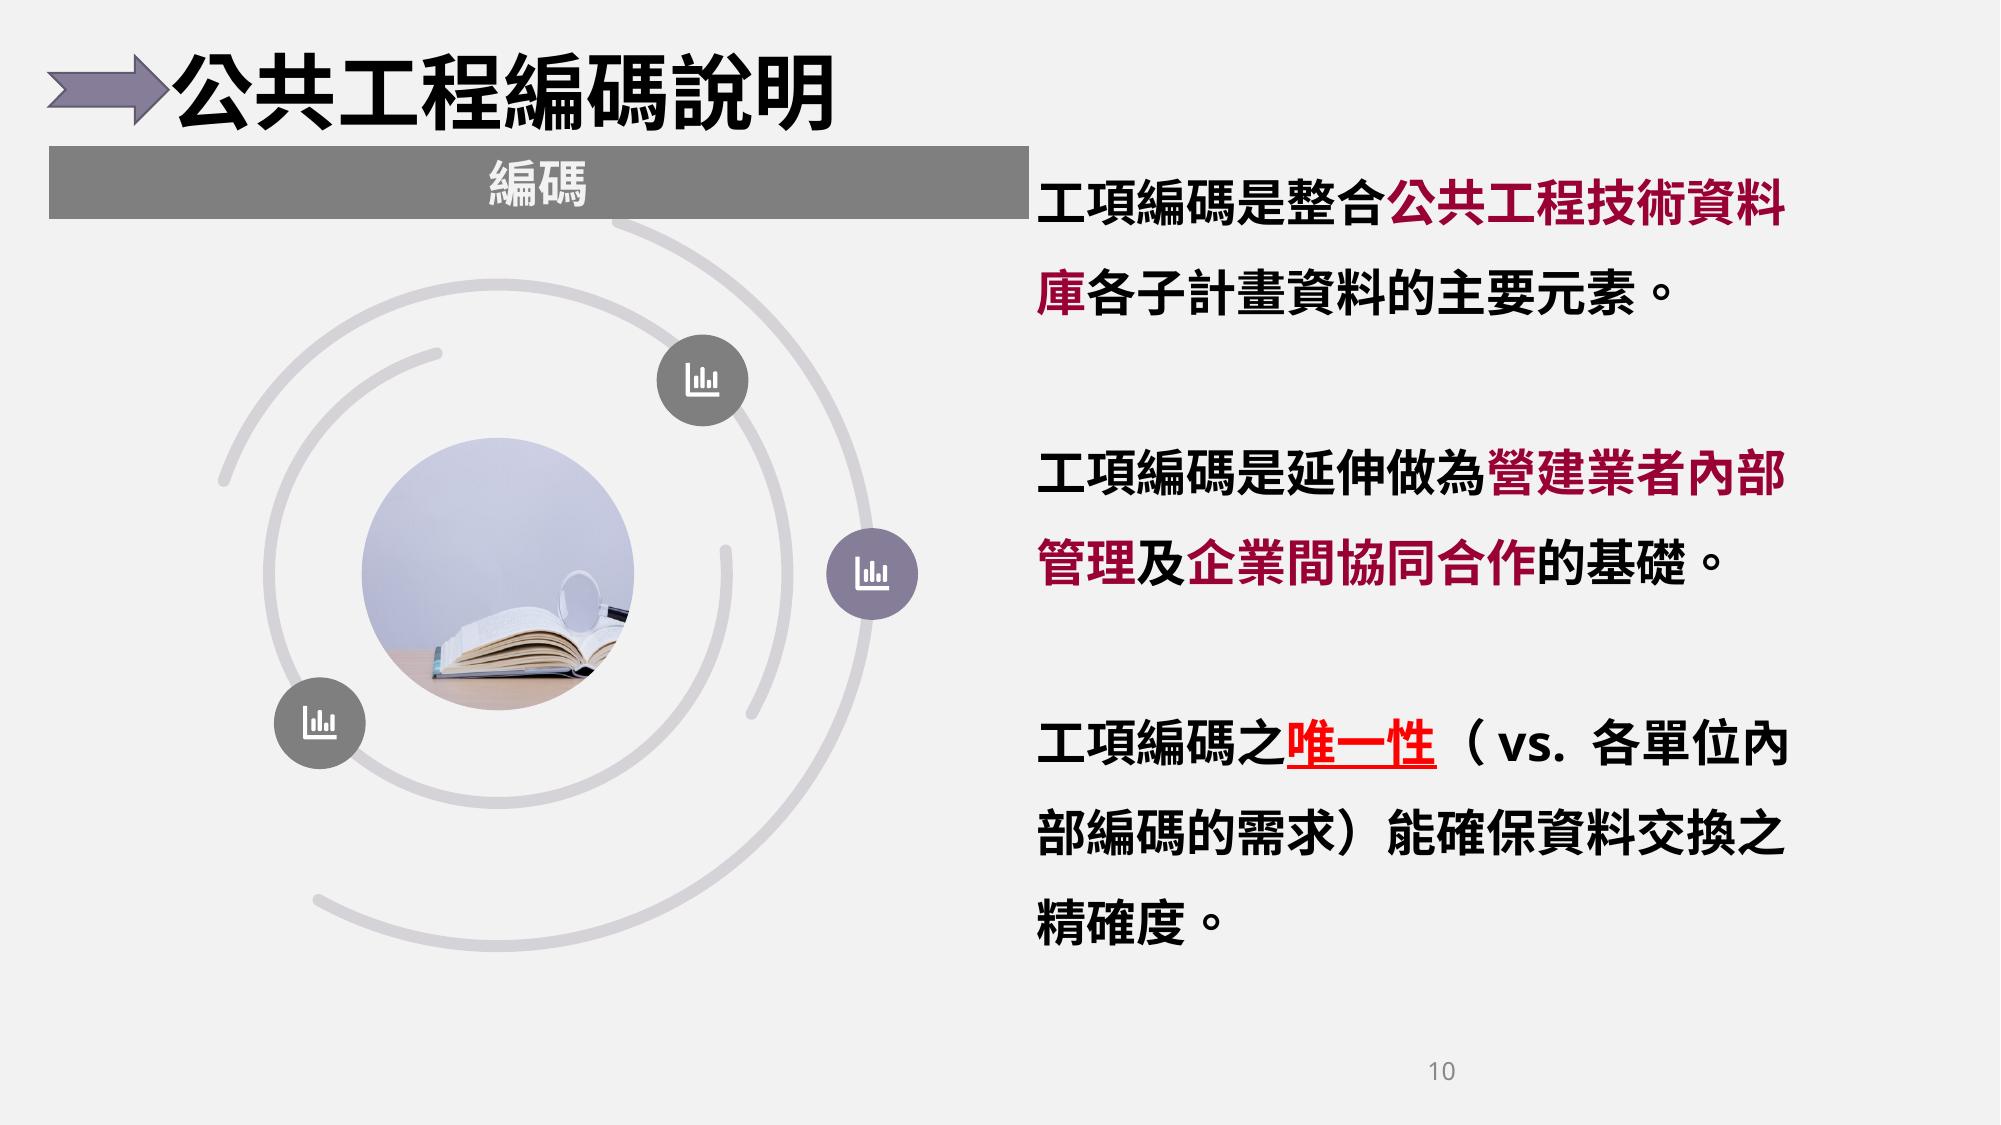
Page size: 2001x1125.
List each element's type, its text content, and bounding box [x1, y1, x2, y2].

text_box [273, 677, 366, 770]
text_box 編碼 [49, 146, 1029, 219]
text_box [826, 528, 919, 620]
text_box 工項編碼是整合公共工程技術資料庫各子計畫資料的主要元素。 工項編碼是延伸做為營建業者內部管理及企業間協同合作的基礎。 工項編碼之唯一性（vs. 各單位內部編碼的需求）能確保資料交換之精確度。 [1021, 133, 1846, 1125]
text_box [48, 55, 155, 124]
text_box [656, 334, 749, 427]
text_box [361, 437, 635, 711]
text_box 10 [1412, 1042, 1863, 1103]
text_box 公共工程編碼說明 [155, 32, 1364, 149]
